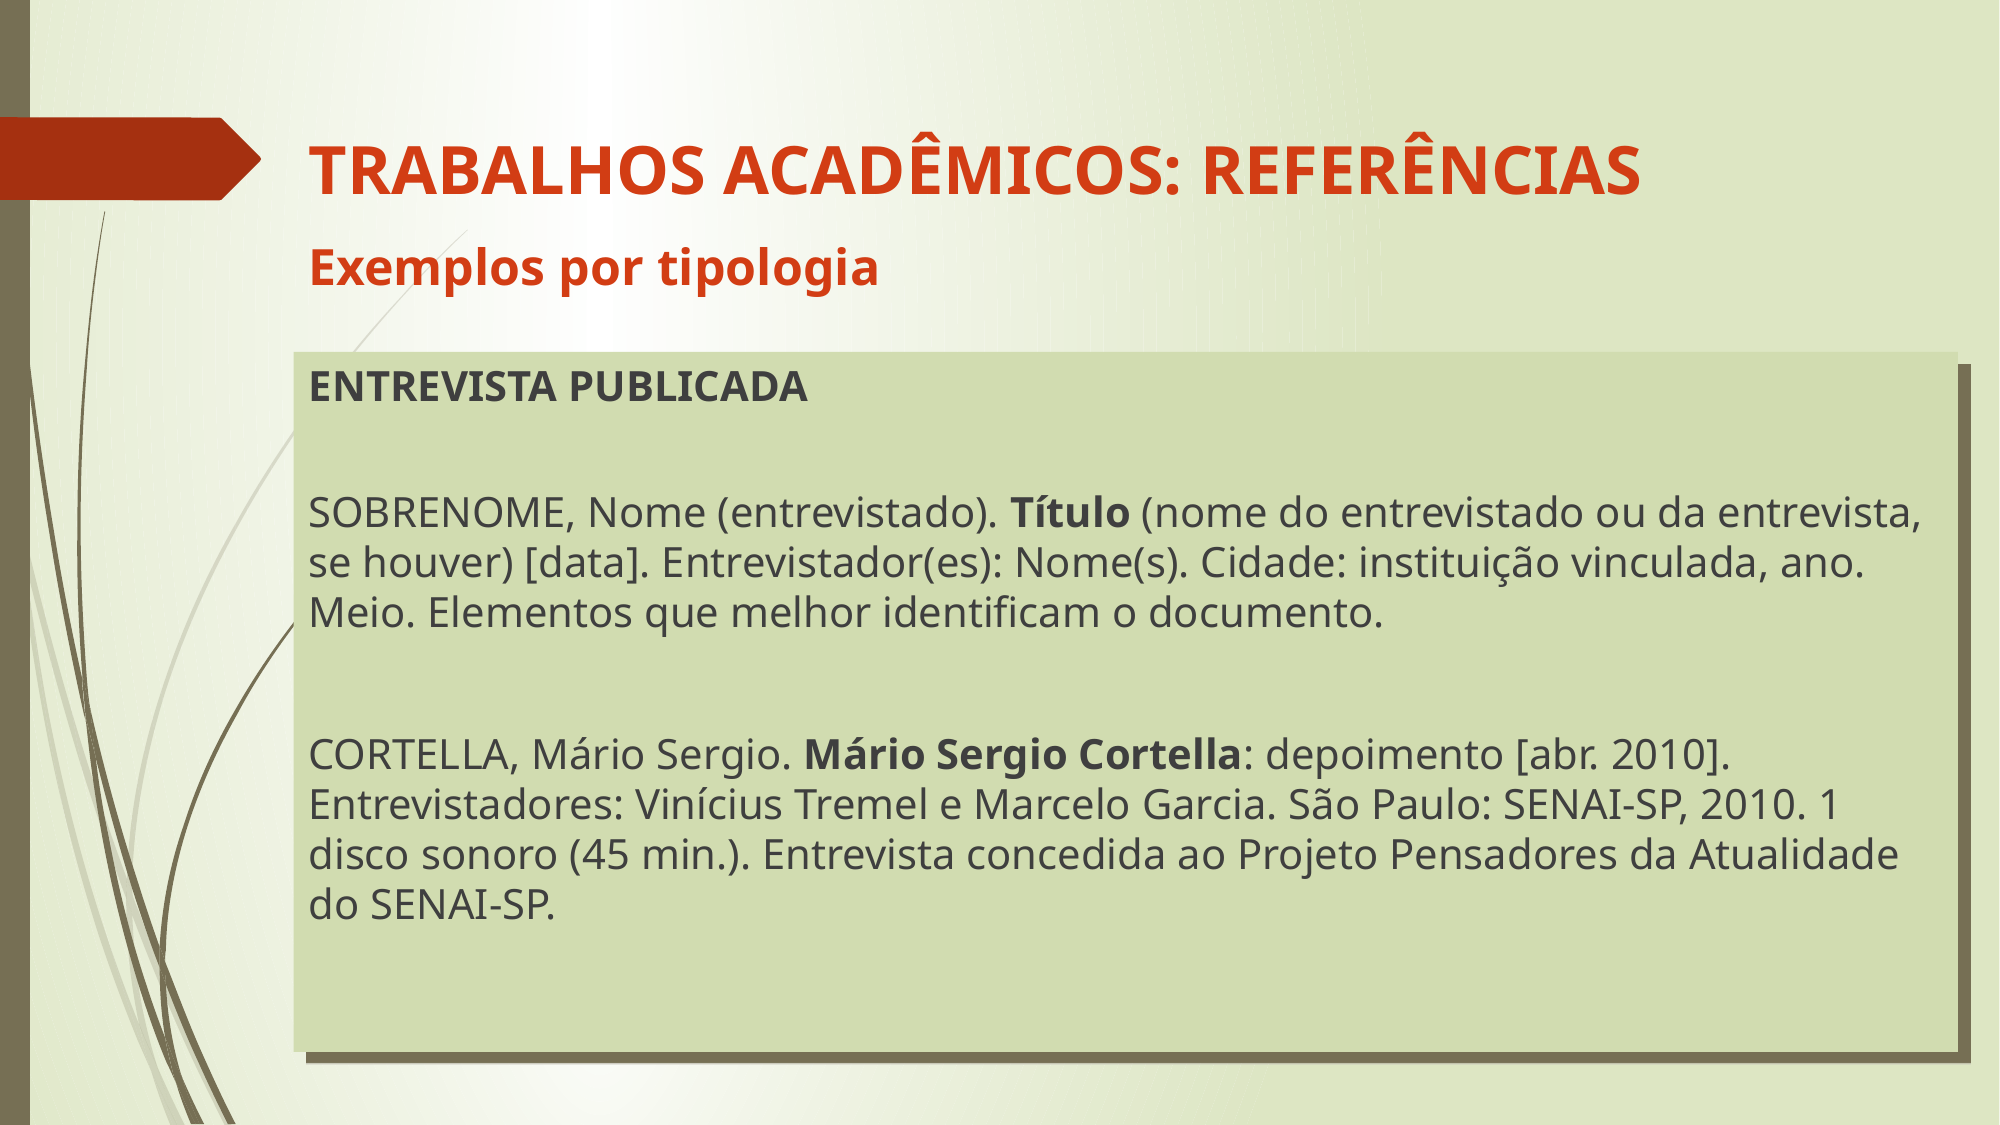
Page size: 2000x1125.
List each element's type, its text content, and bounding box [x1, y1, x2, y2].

list ENTREVISTA PUBLICADA SOBRENOME, Nome (entrevistado). Título (nome do entrevistado ou da entrevista, se houver) [data]. Entrevistador(es): Nome(s). Cidade: instituição vinculada, ano. Meio. Elementos que melhor identificam o documento. CORTELLA, Mário Sergio. Mário Sergio Cortella: depoimento [abr. 2010]. Entrevistadores: Vinícius Tremel e Marcelo Garcia. São Paulo: SENAI-SP, 2010. 1 disco sonoro (45 min.). Entrevista concedida ao Projeto Pensadores da Atualidade do SENAI-SP. [293, 351, 1958, 1052]
text_box Exemplos por tipologia [293, 228, 1872, 330]
text_box TRABALHOS ACADÊMICOS: REFERÊNCIAS [293, 120, 1937, 233]
